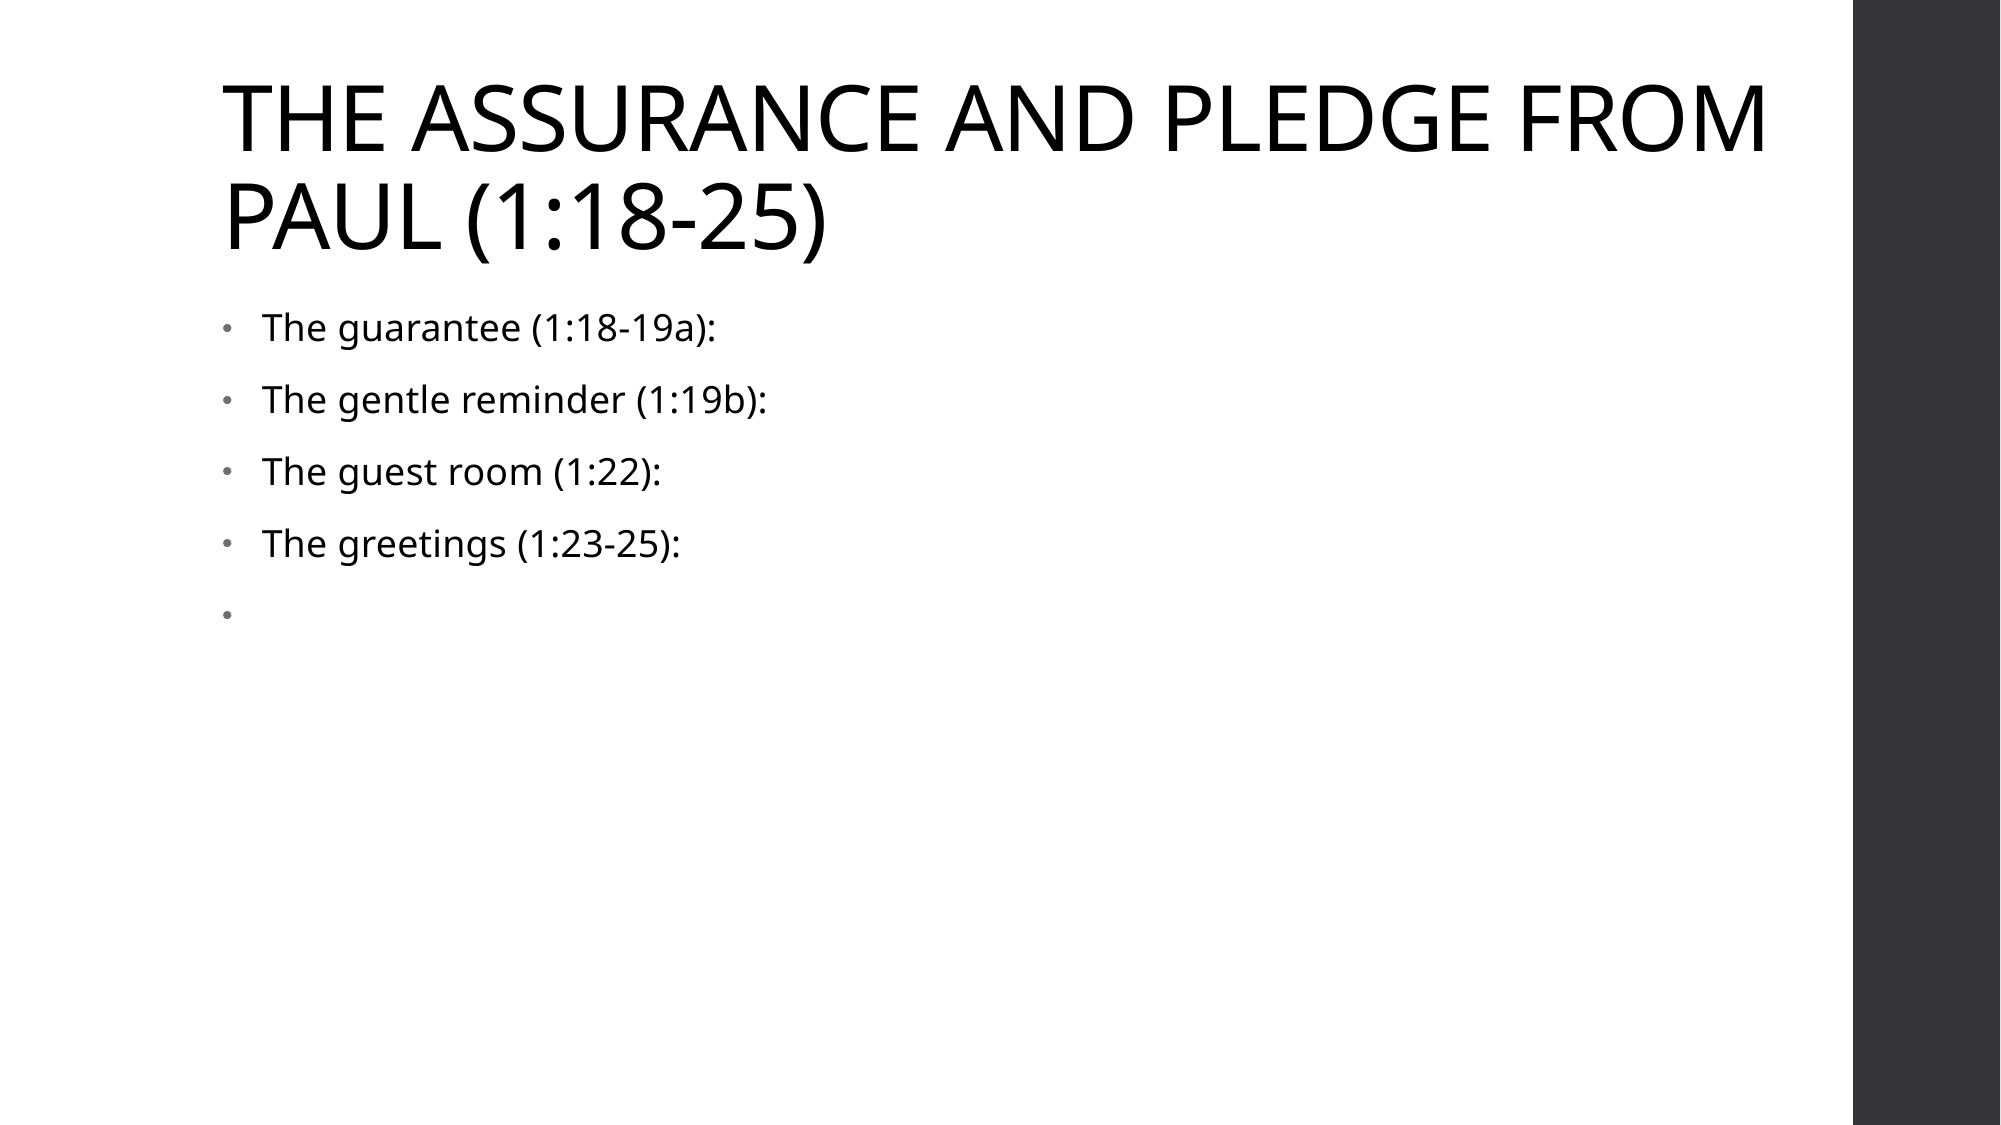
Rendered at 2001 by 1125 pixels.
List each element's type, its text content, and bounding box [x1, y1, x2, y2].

list The guarantee (1:18-19a): The gentle reminder (1:19b): The guest room (1:22): The greetings (1:23-25): [206, 299, 1617, 1014]
title THE ASSURANCE AND PLEDGE FROM PAUL (1:18-25) [206, 60, 1797, 278]
